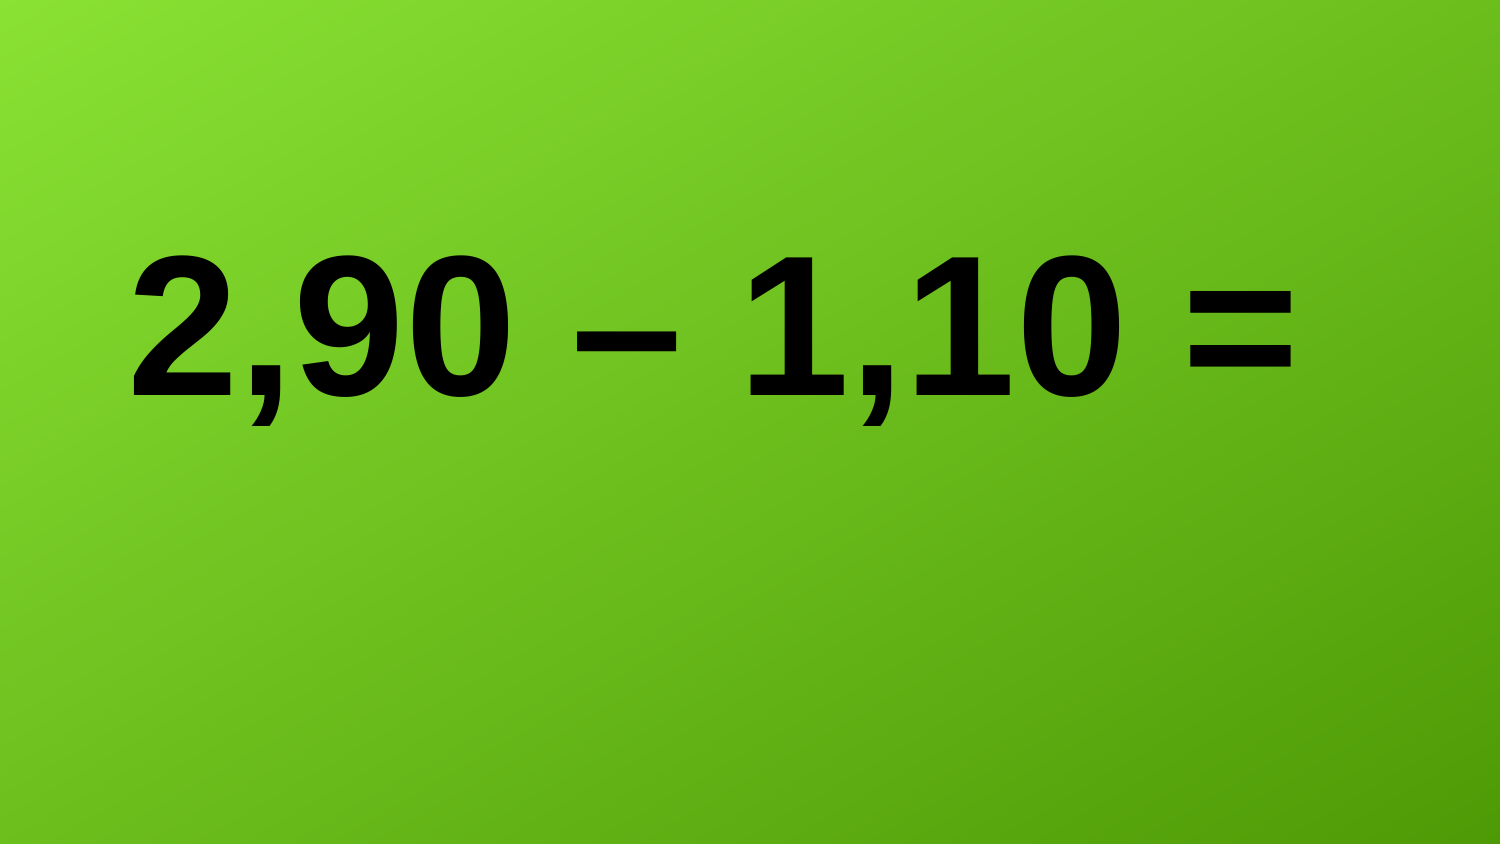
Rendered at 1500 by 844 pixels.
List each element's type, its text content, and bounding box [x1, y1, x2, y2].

text_box 2,90 – 1,10 = [1051, 277, 1091, 375]
text_box 2,90 – 1,10 = [328, 277, 368, 327]
text_box 2,90 – 1,10 = [440, 277, 480, 375]
text_box 2,90 – 1,10 = [112, 259, 1388, 450]
